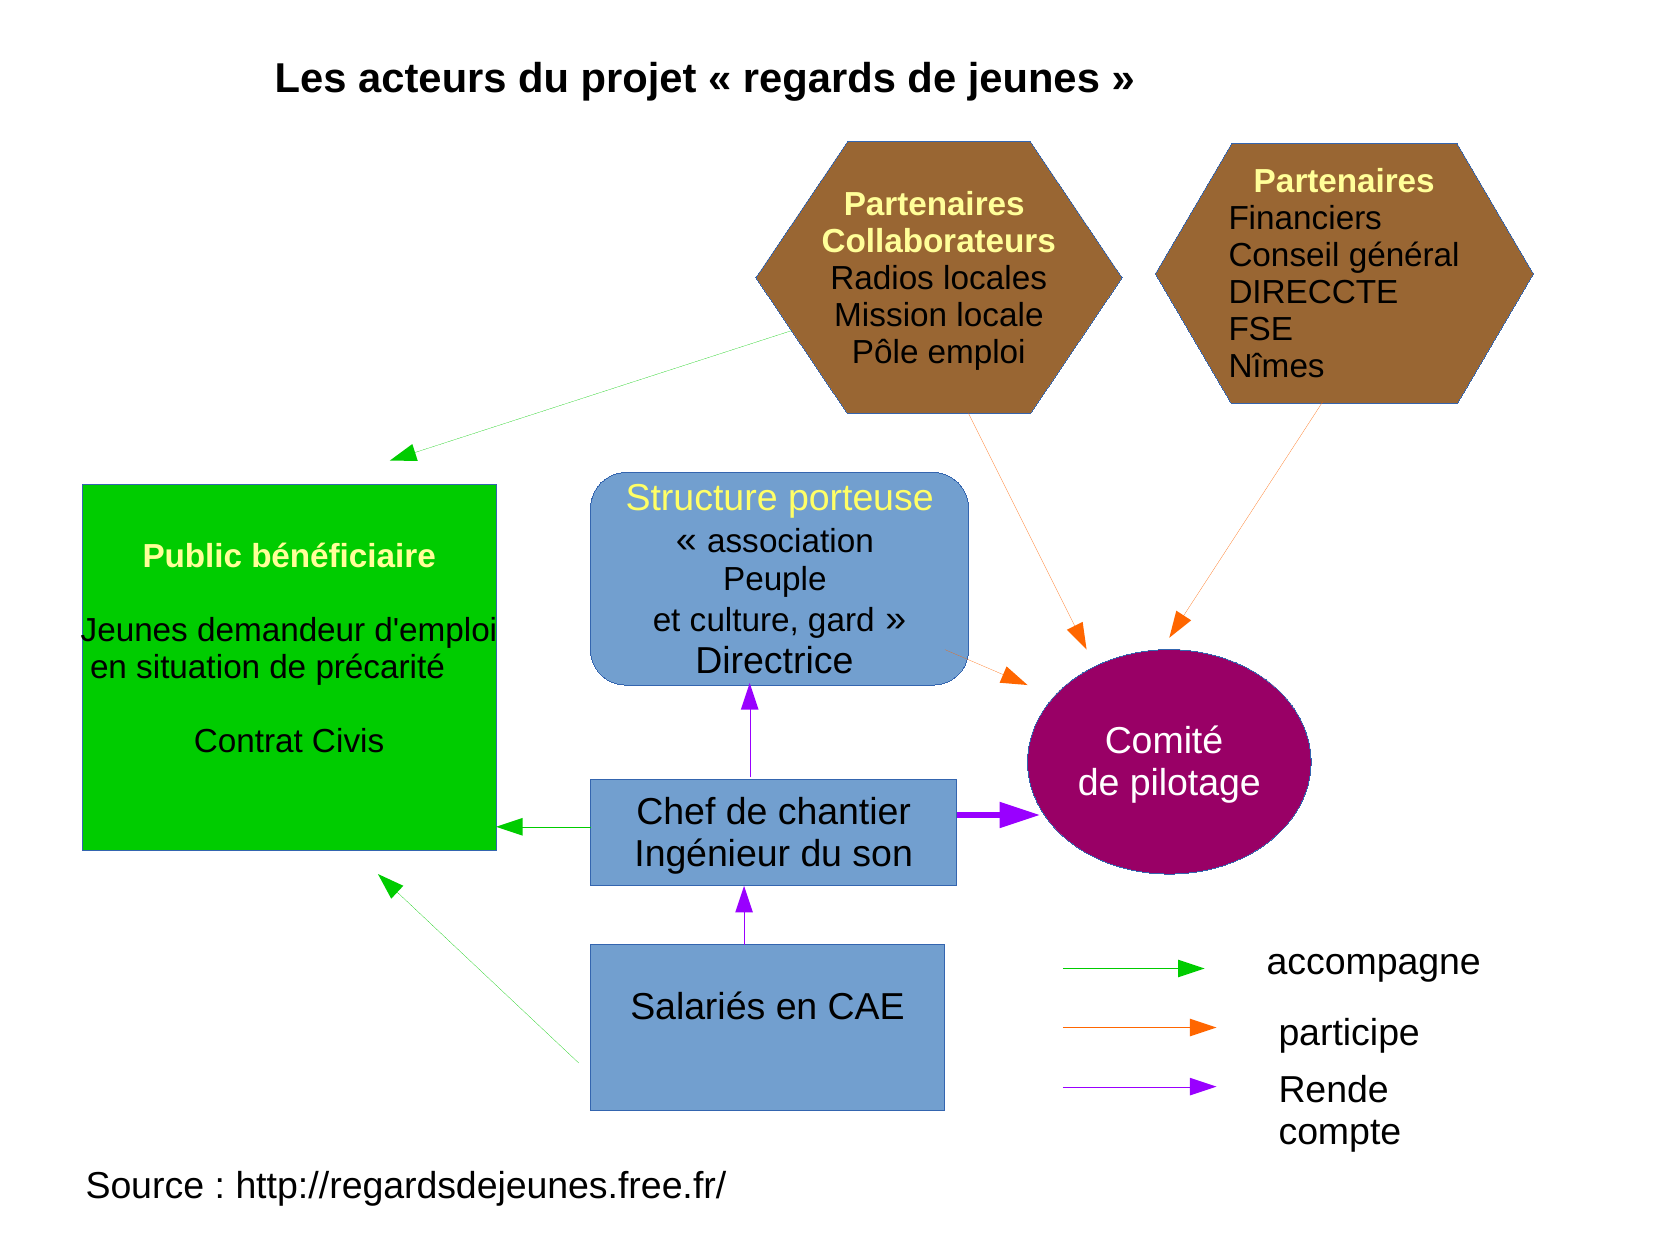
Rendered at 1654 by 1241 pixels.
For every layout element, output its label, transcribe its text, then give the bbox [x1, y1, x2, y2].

text_box Structure porteuse « association Peuple et culture, gard » Directrice [590, 472, 969, 686]
text_box Partenaires Financiers Conseil général DIRECCTE FSE Nîmes [1155, 143, 1534, 404]
text_box Les acteurs du projet « regards de jeunes » [259, 47, 1276, 152]
text_box participe [1263, 1003, 1477, 1061]
text_box Rende compte [1263, 1060, 1465, 1160]
text_box Partenaires Collaborateurs Radios locales Mission locale Pôle emploi [755, 152, 1123, 414]
text_box accompagne [1251, 933, 1512, 990]
text_box Source : http://regardsdejeunes.free.fr/ [70, 1157, 1170, 1215]
text_box Salariés en CAE [590, 944, 945, 1111]
text_box Comité de pilotage [1027, 649, 1312, 875]
text_box Public bénéficiaire Jeunes demandeur d'emploi en situation de précarité Contrat Civis [82, 484, 497, 851]
text_box Chef de chantier Ingénieur du son [590, 779, 957, 886]
